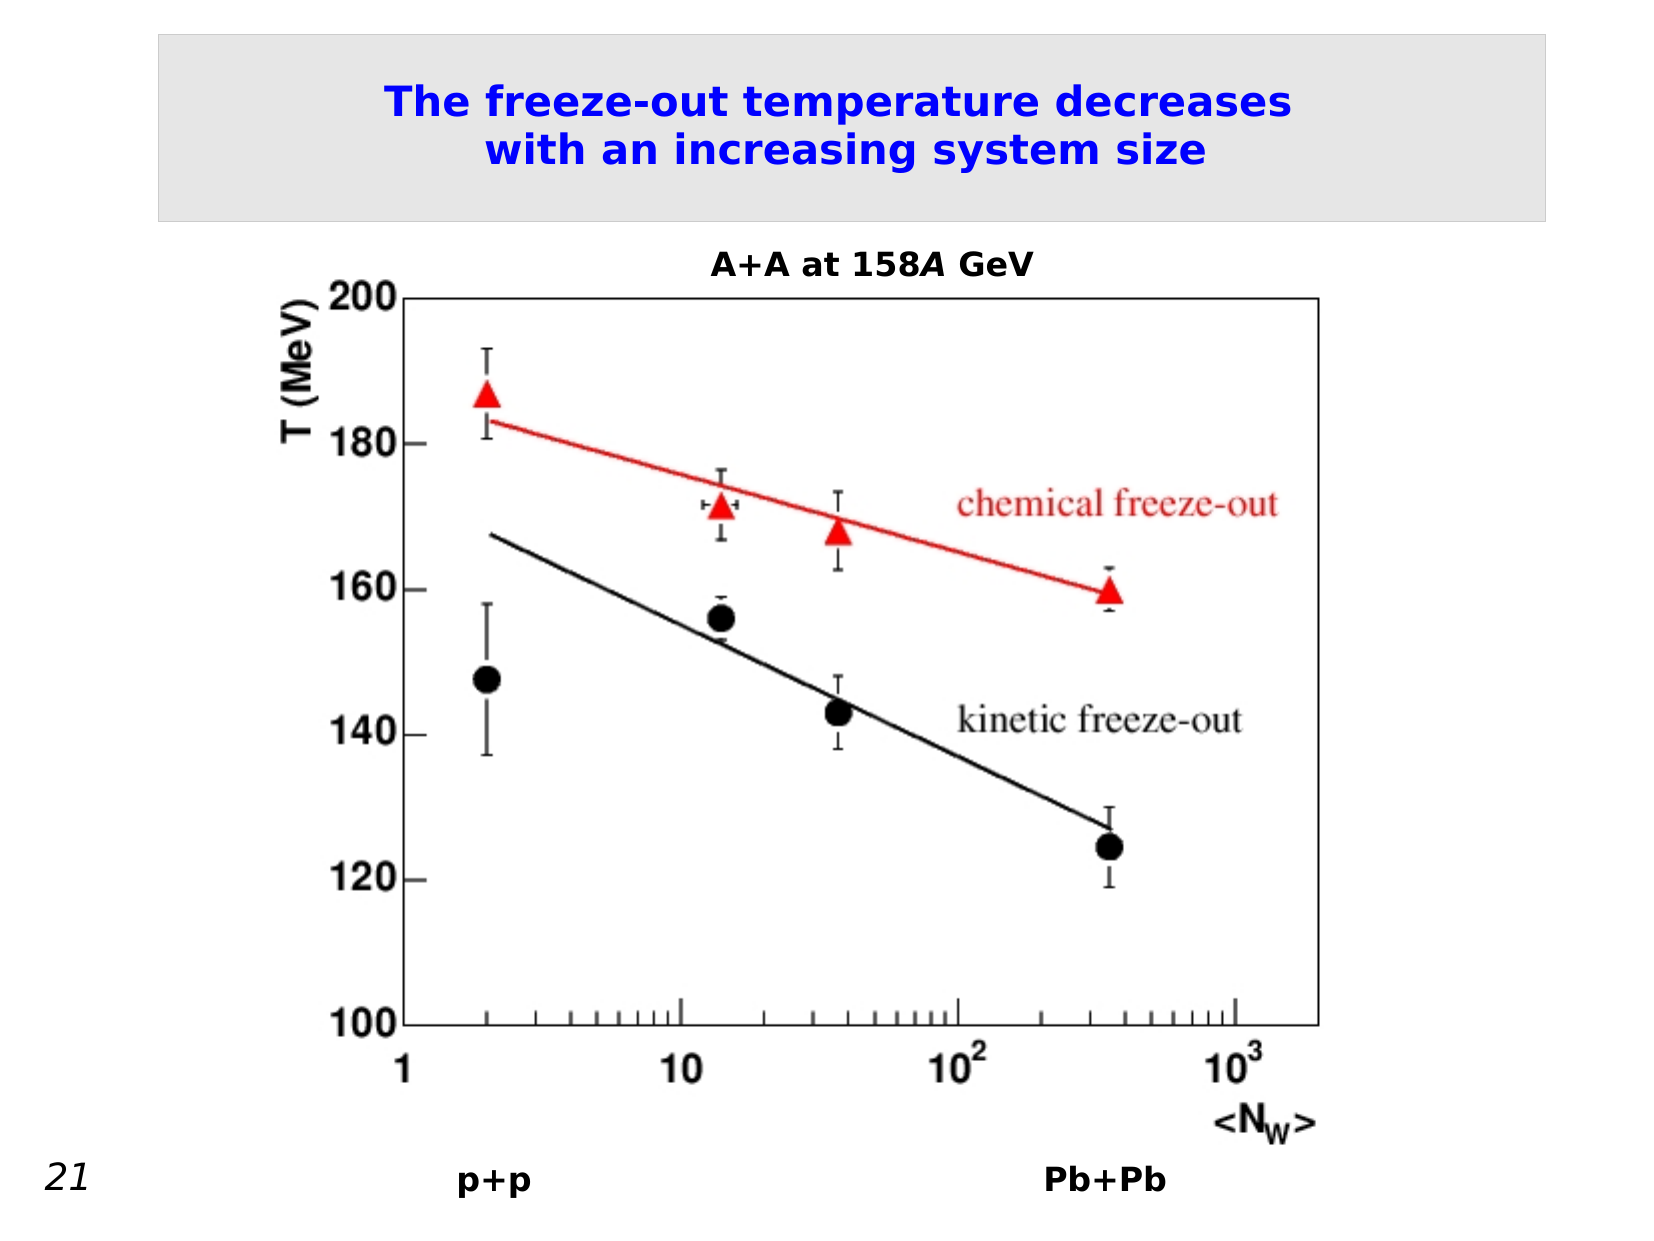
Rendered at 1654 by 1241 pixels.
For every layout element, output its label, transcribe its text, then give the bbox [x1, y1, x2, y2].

text_box The freeze-out temperature decreases with an increasing system size [384, 77, 1311, 175]
text_box A+A at 158A GeV [710, 245, 1034, 285]
text_box Pb+Pb [1043, 1161, 1170, 1200]
text_box [158, 34, 1546, 222]
text_box p+p [456, 1161, 534, 1200]
picture [239, 222, 1368, 1201]
